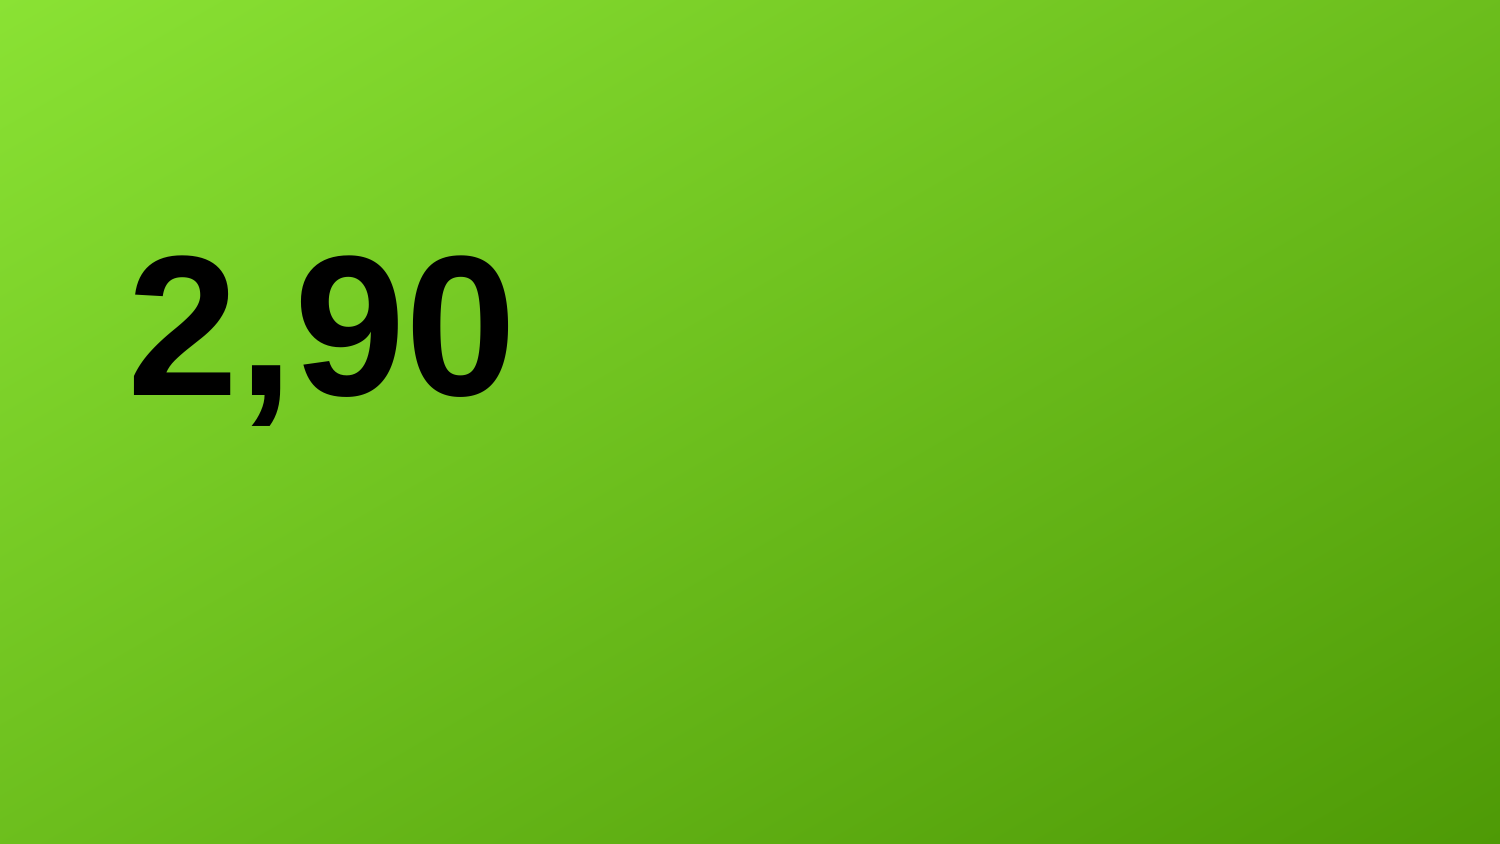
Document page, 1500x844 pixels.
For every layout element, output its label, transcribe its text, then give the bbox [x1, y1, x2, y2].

title 2,90 [112, 259, 1388, 450]
